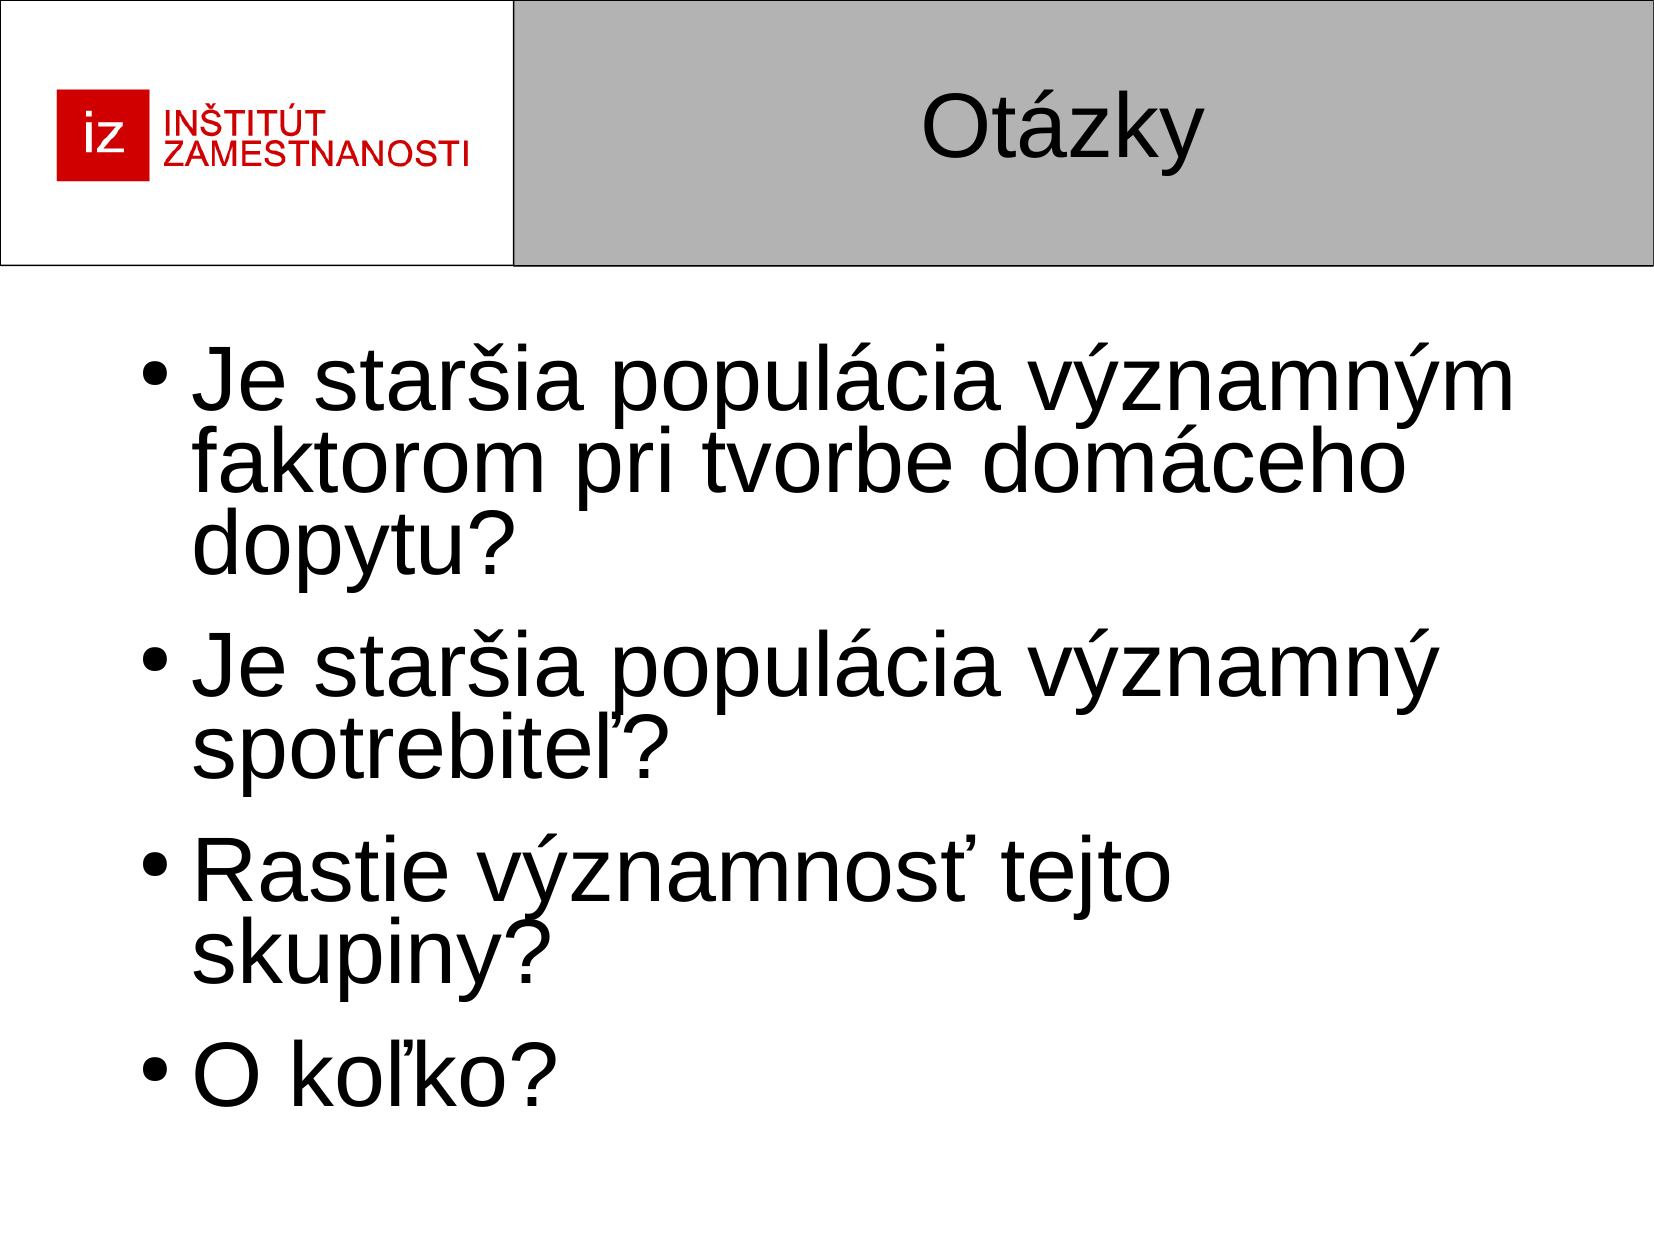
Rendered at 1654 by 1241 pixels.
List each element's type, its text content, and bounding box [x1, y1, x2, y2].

title Otázky [561, 29, 1565, 237]
list Je staršia populácia významným faktorom pri tvorbe domáceho dopytu? Je staršia populácia významný spotrebiteľ? Rastie významnosť tejto skupiny? O koľko? [121, 344, 1533, 1144]
picture [5, 8, 512, 257]
